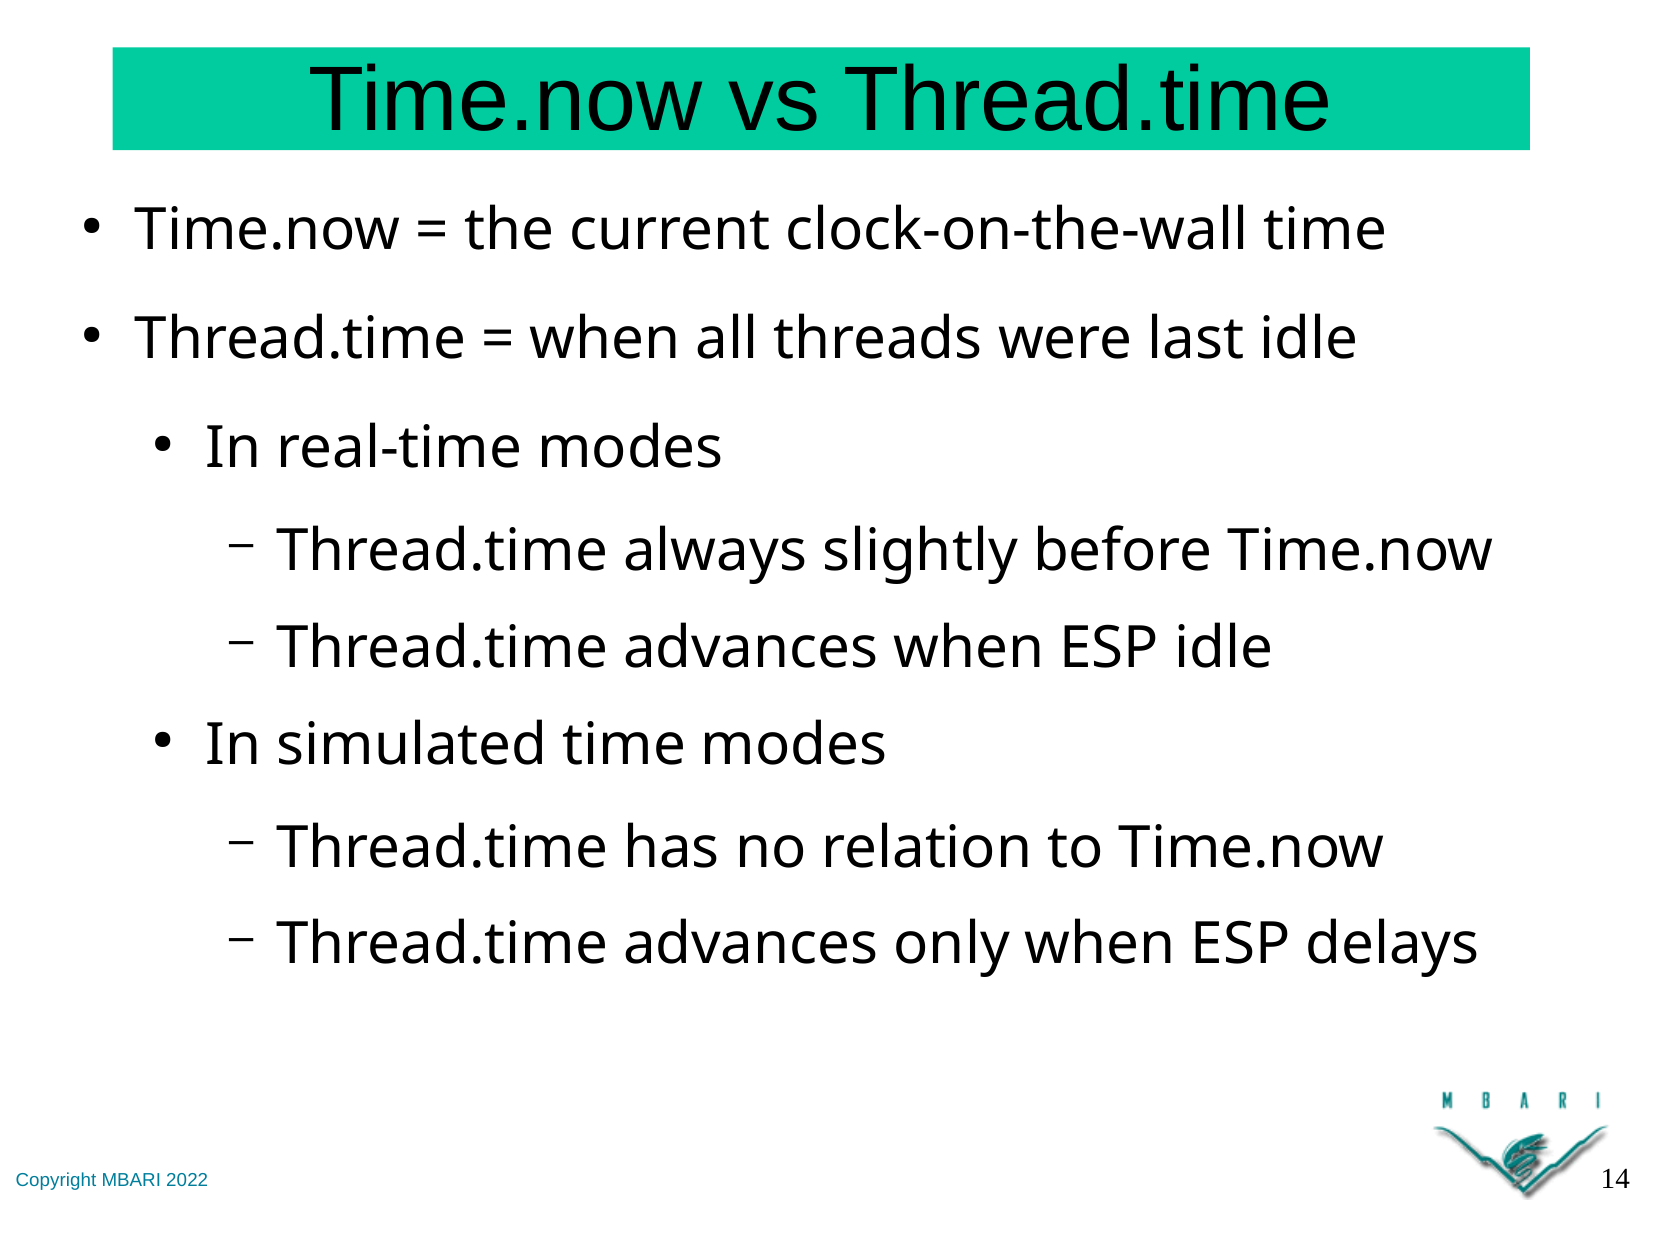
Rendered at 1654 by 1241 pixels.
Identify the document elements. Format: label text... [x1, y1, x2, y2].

list Time.now = the current clock-on-the-wall time Thread.time = when all threads were last idle In real-time modes Thread.time always slightly before Time.now Thread.time advances when ESP idle In simulated time modes Thread.time has no relation to Time.now Thread.time advances only when ESP delays [63, 187, 1639, 1201]
title Time.now vs Thread.time [112, 47, 1530, 151]
